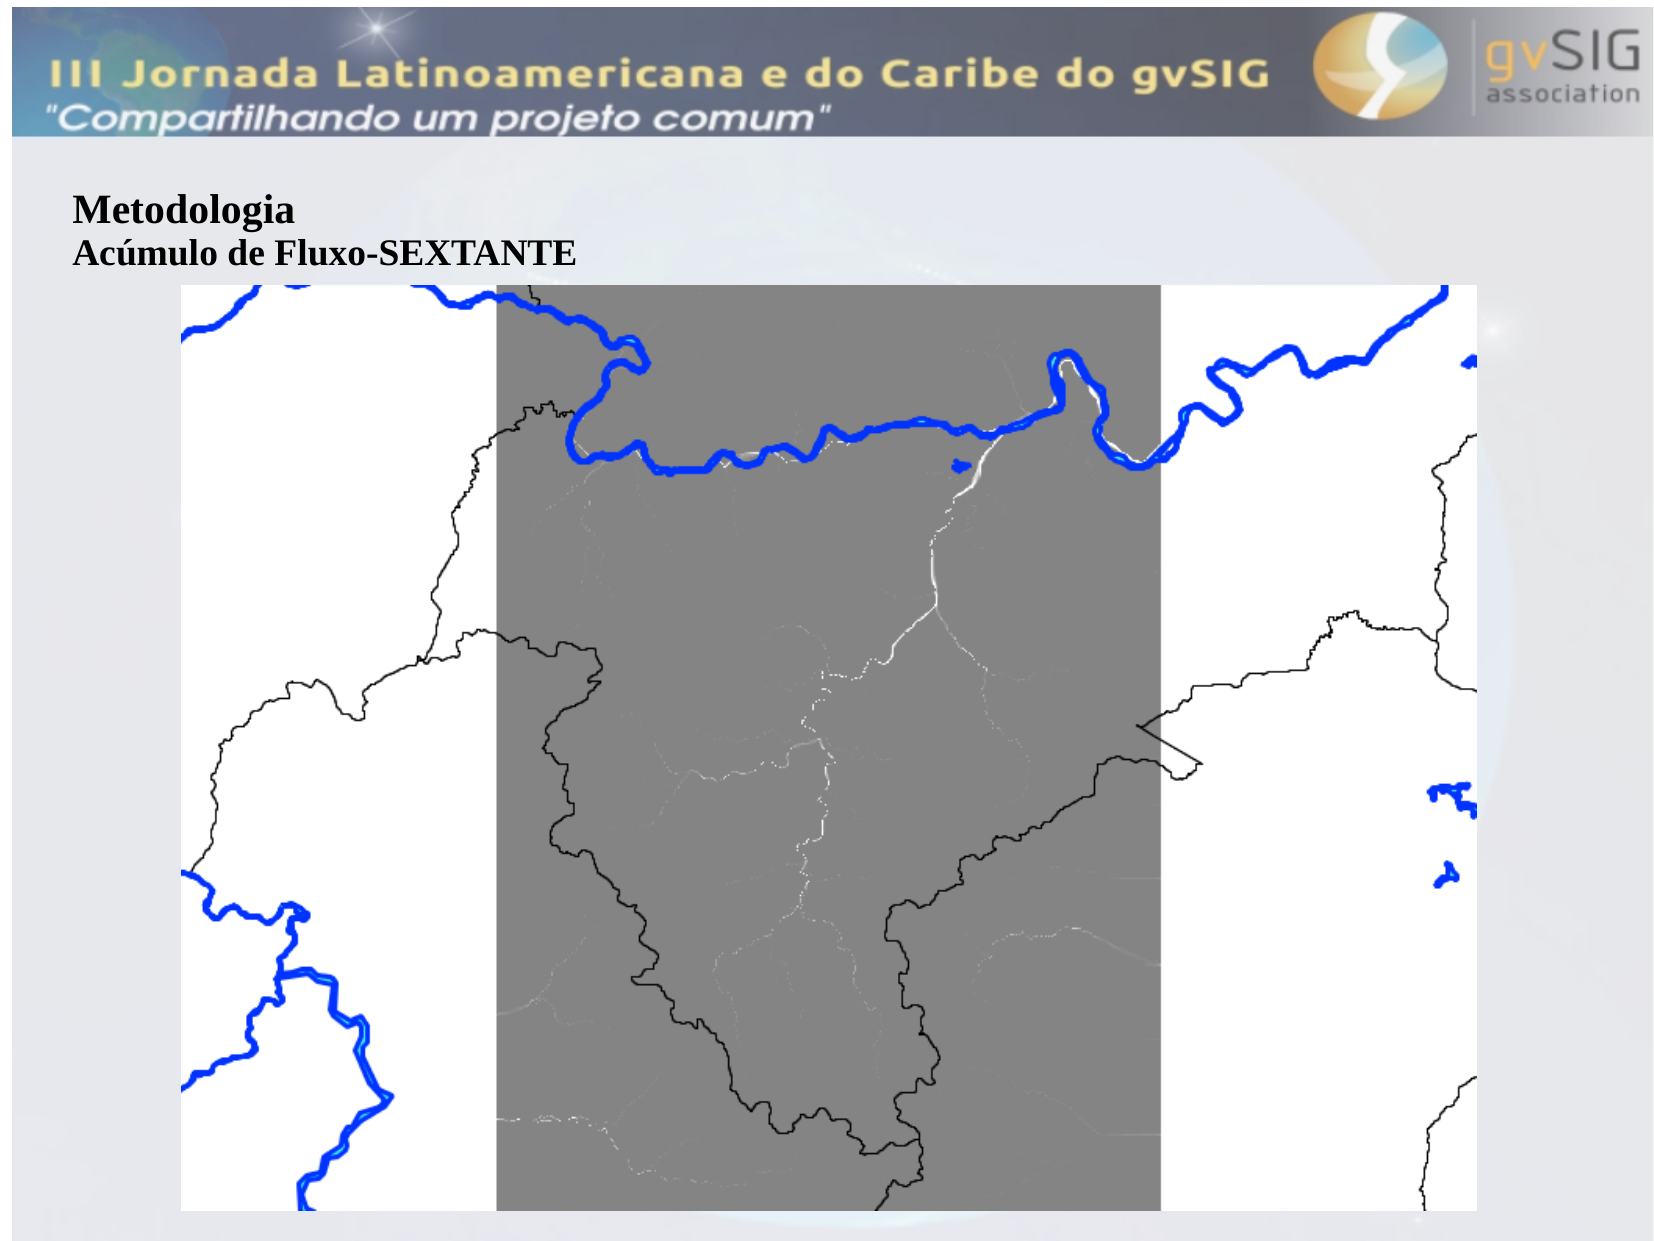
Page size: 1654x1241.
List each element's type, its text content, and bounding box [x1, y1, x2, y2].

picture [12, 7, 1654, 1241]
table_header Metodologia Acúmulo de Fluxo-SEXTANTE [57, 178, 709, 284]
